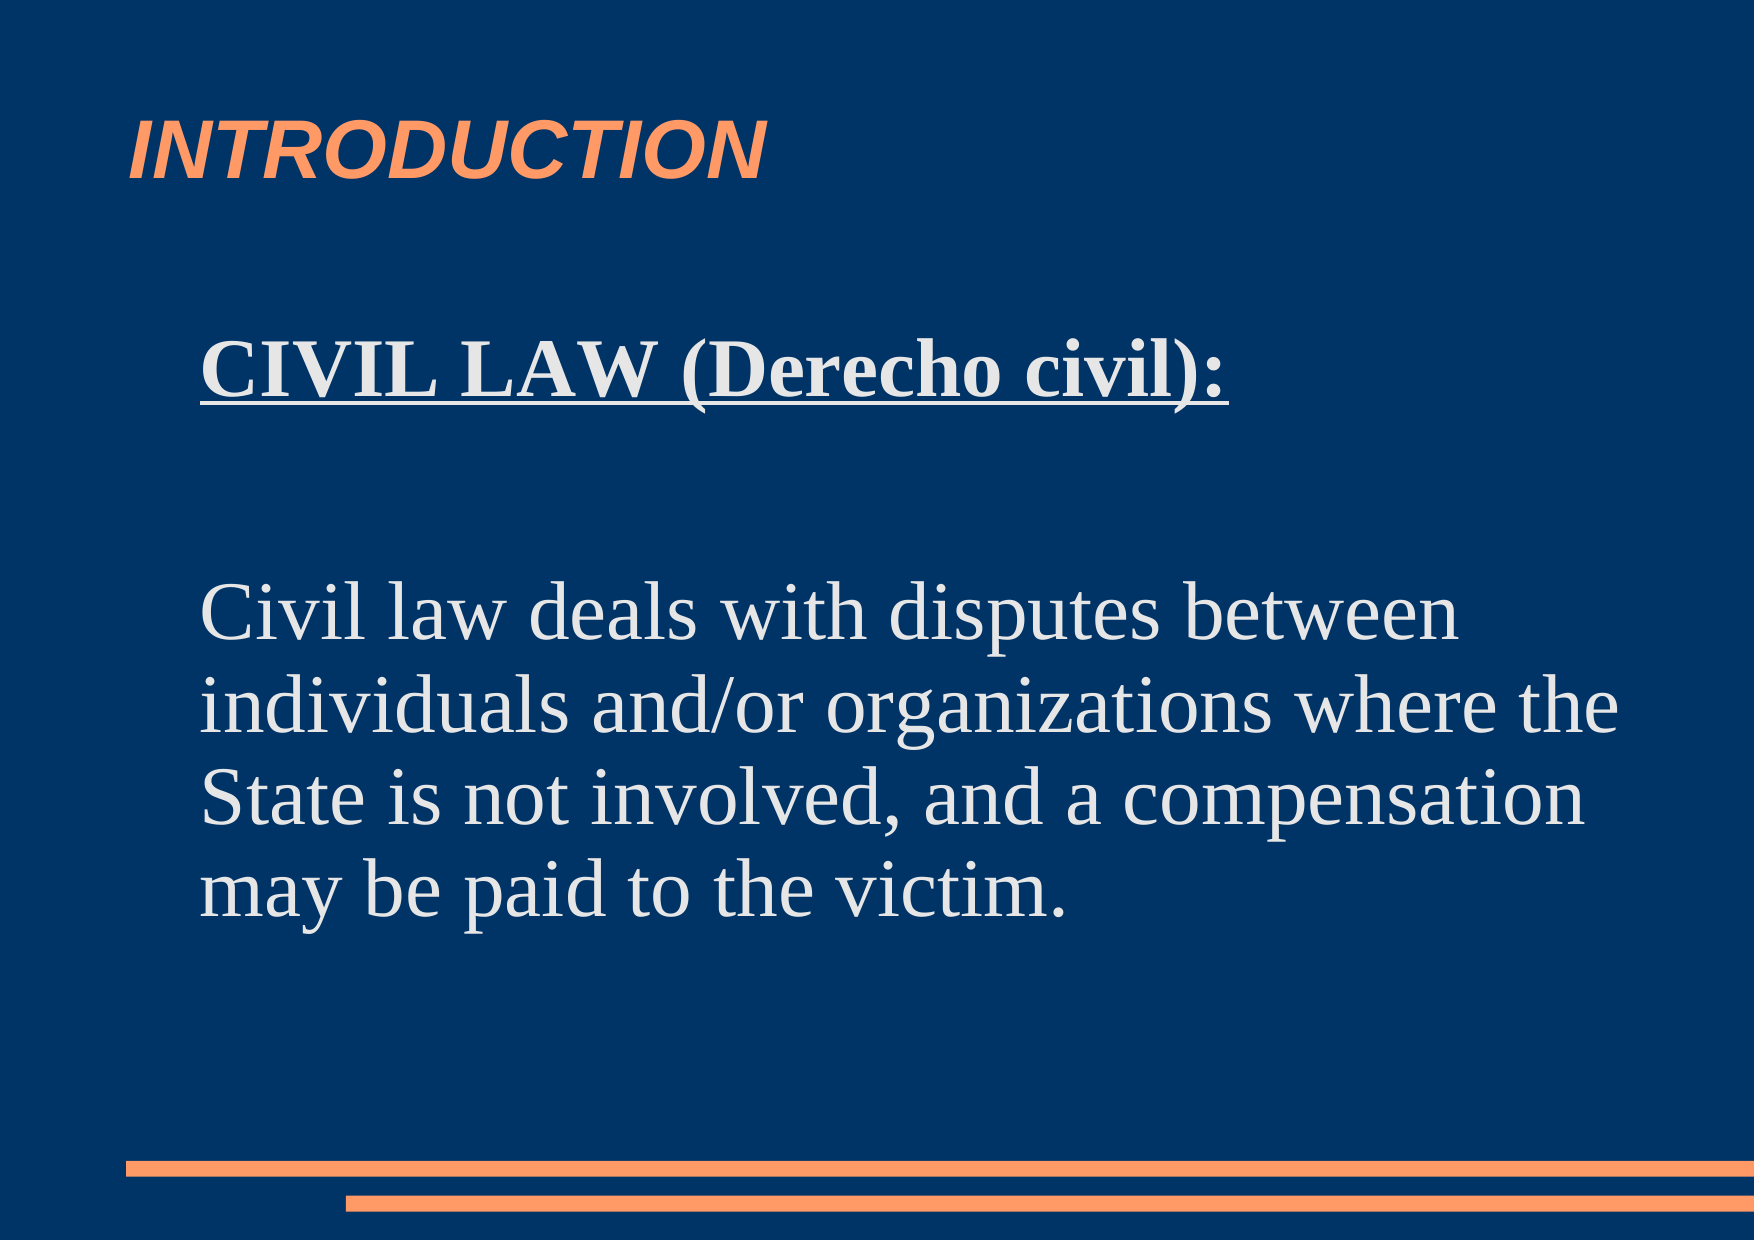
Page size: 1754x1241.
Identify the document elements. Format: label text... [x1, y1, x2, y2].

list CIVIL LAW (Derecho civil): Civil law deals with disputes between individuals and/or organizations where the State is not involved, and a compensation may be paid to the victim. [128, 322, 1656, 1132]
title INTRODUCTION [128, 46, 1627, 254]
